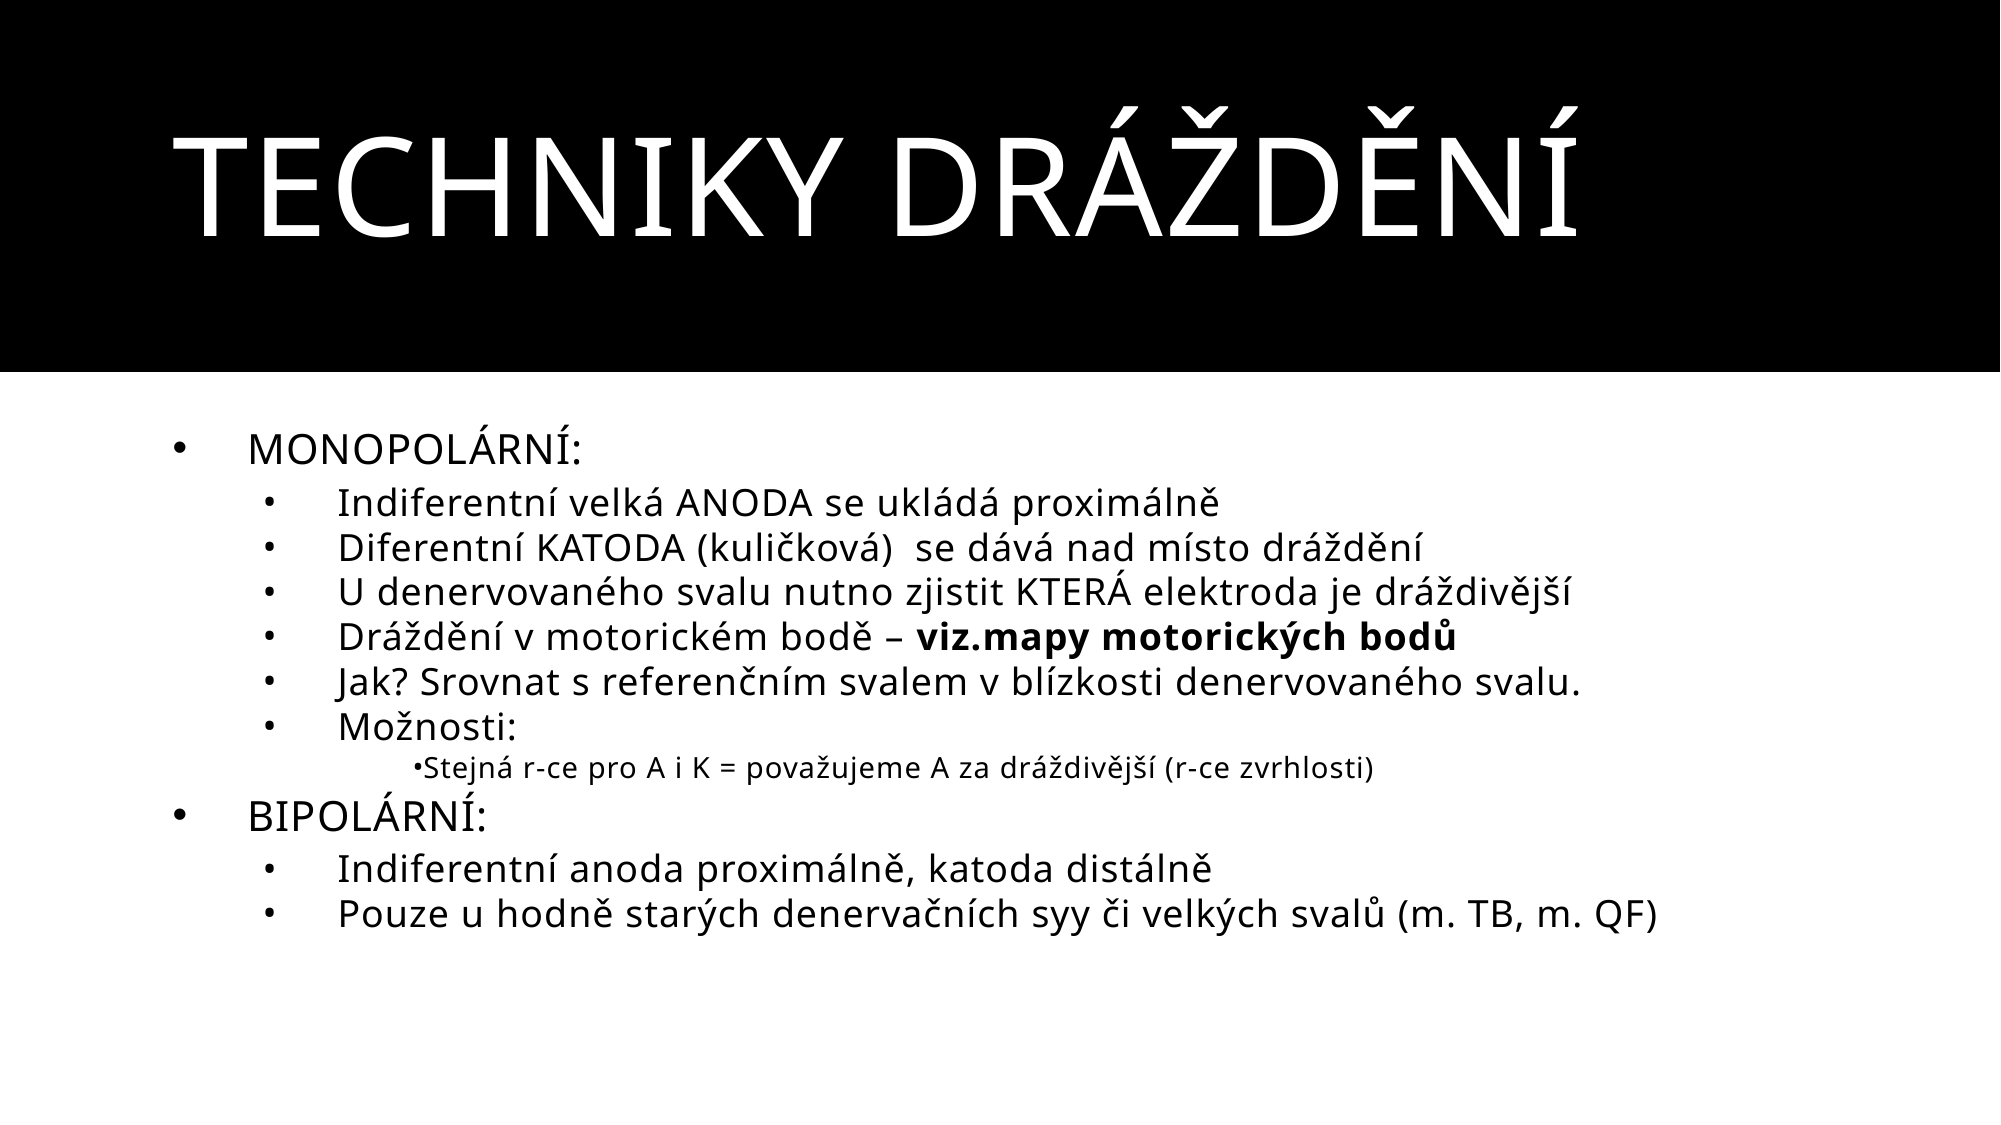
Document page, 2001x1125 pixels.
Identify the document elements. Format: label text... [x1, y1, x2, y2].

title TECHNIKY DRÁŽDĚNÍ [157, 52, 1842, 332]
list MONOPOLÁRNÍ: Indiferentní velká ANODA se ukládá proximálně Diferentní KATODA (kuličková) se dává nad místo dráždění U denervovaného svalu nutno zjistit KTERÁ elektroda je dráždivější Dráždění v motorickém bodě – viz.mapy motorických bodů Jak? Srovnat s referenčním svalem v blízkosti denervovaného svalu. Možnosti: Stejná r-ce pro A i K = považujeme A za dráždivější (r-ce zvrhlosti) BIPOLÁRNÍ: Indiferentní anoda proximálně, katoda distálně Pouze u hodně starých denervačních syy či velkých svalů (m. TB, m. QF) [157, 424, 1889, 1054]
